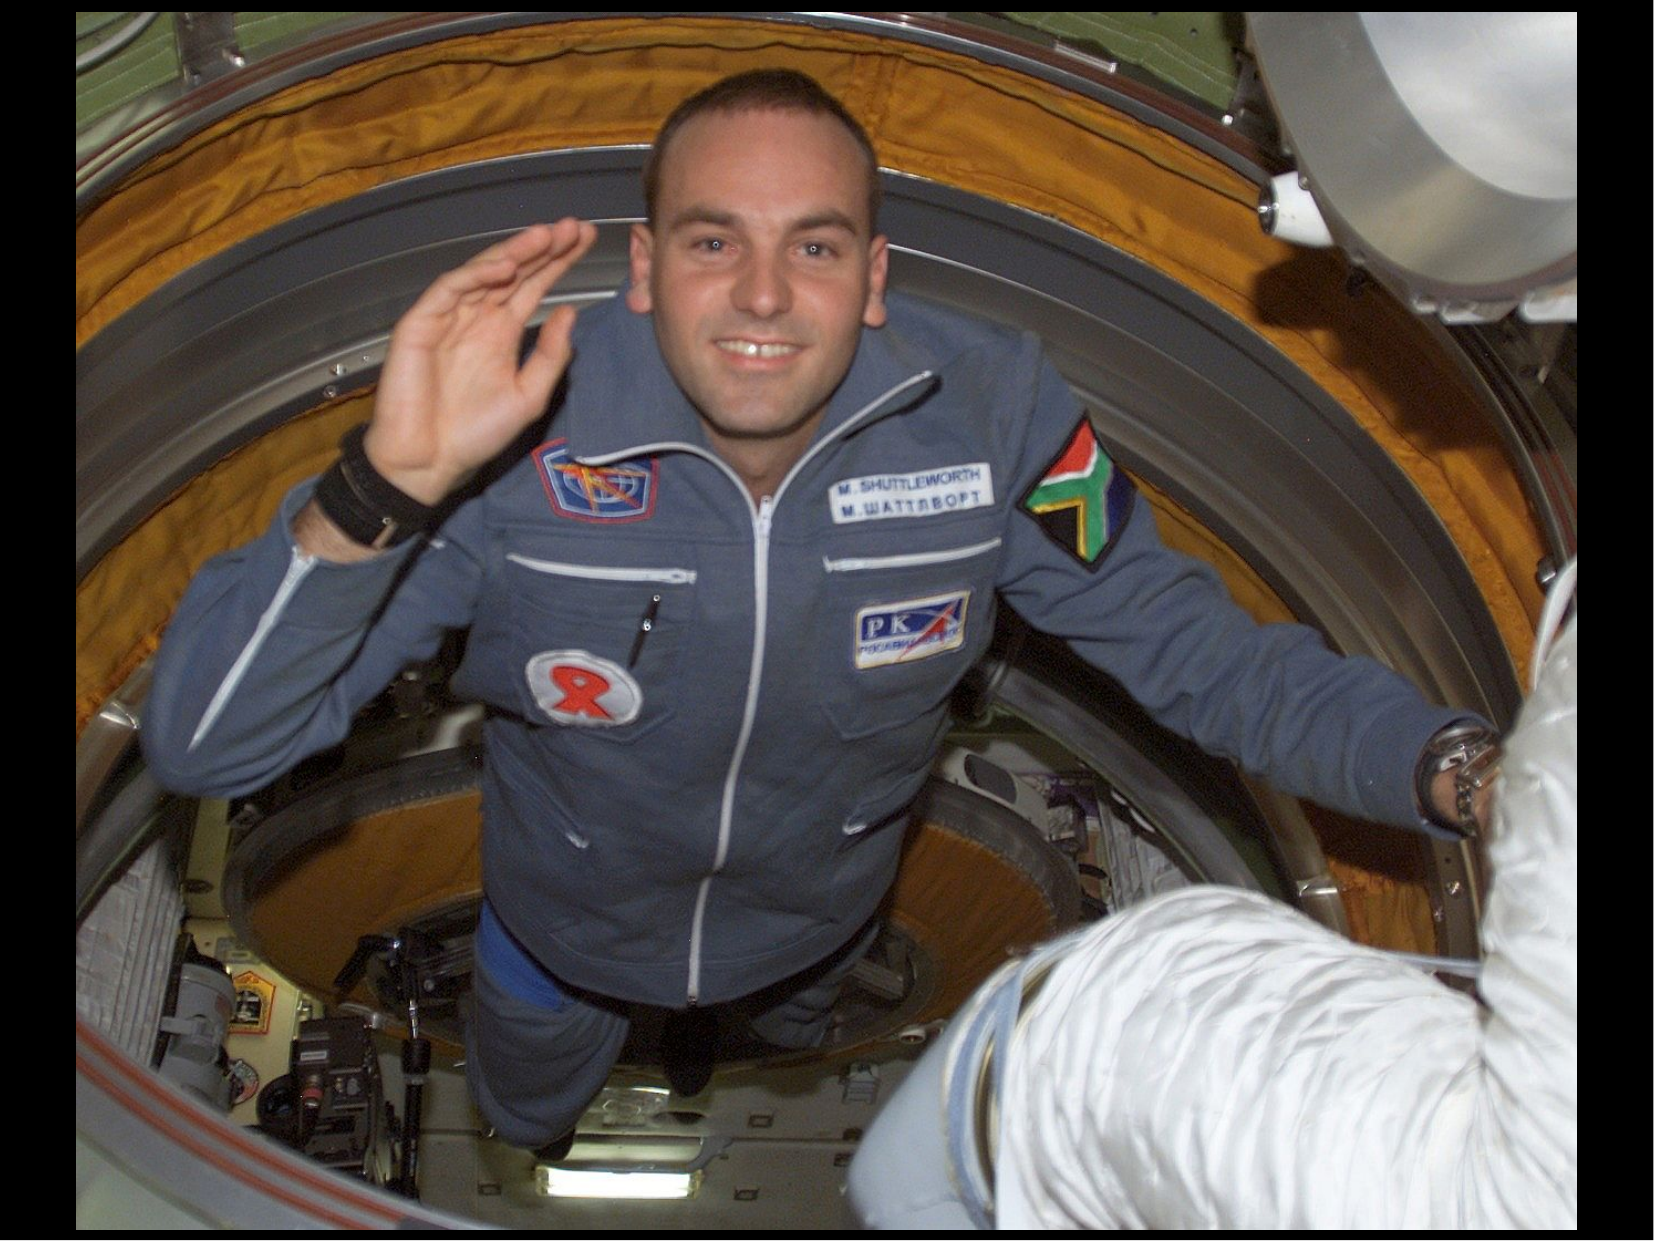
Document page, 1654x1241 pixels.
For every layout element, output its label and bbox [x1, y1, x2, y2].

text_box [0, 0, 1654, 1241]
picture [76, 12, 1577, 1230]
